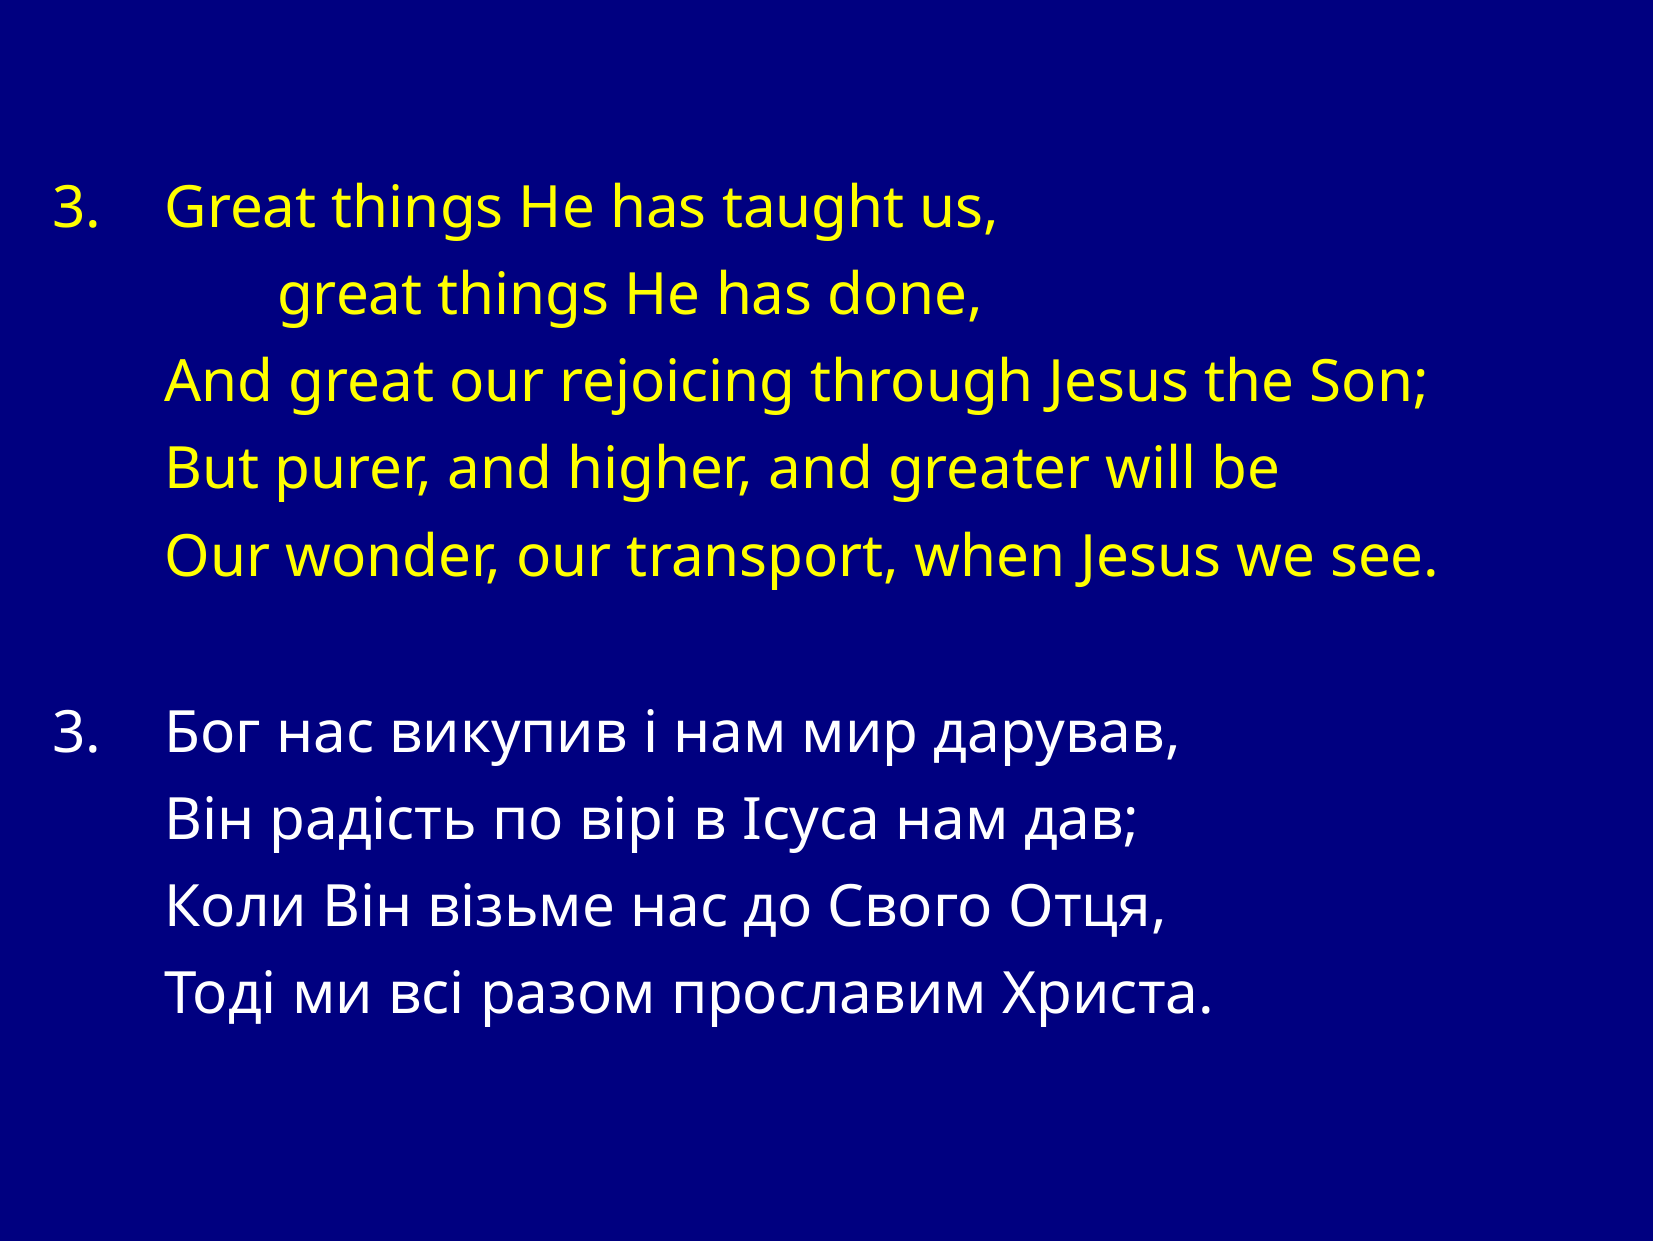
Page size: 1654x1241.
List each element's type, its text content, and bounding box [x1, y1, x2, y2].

text_box 3. Great things He has taught us, great things He has done, And great our rejoicing through Jesus the Son; But purer, and higher, and greater will be Our wonder, our transport, when Jesus we see. [37, 150, 1651, 638]
text_box 3. Бог нас викупив і нам мир дарував, Він радість по вірі в Ісуса нам дав; Коли Він візьме нас до Свого Отця, Тоді ми всі разом прославим Христа. [37, 675, 1651, 1163]
